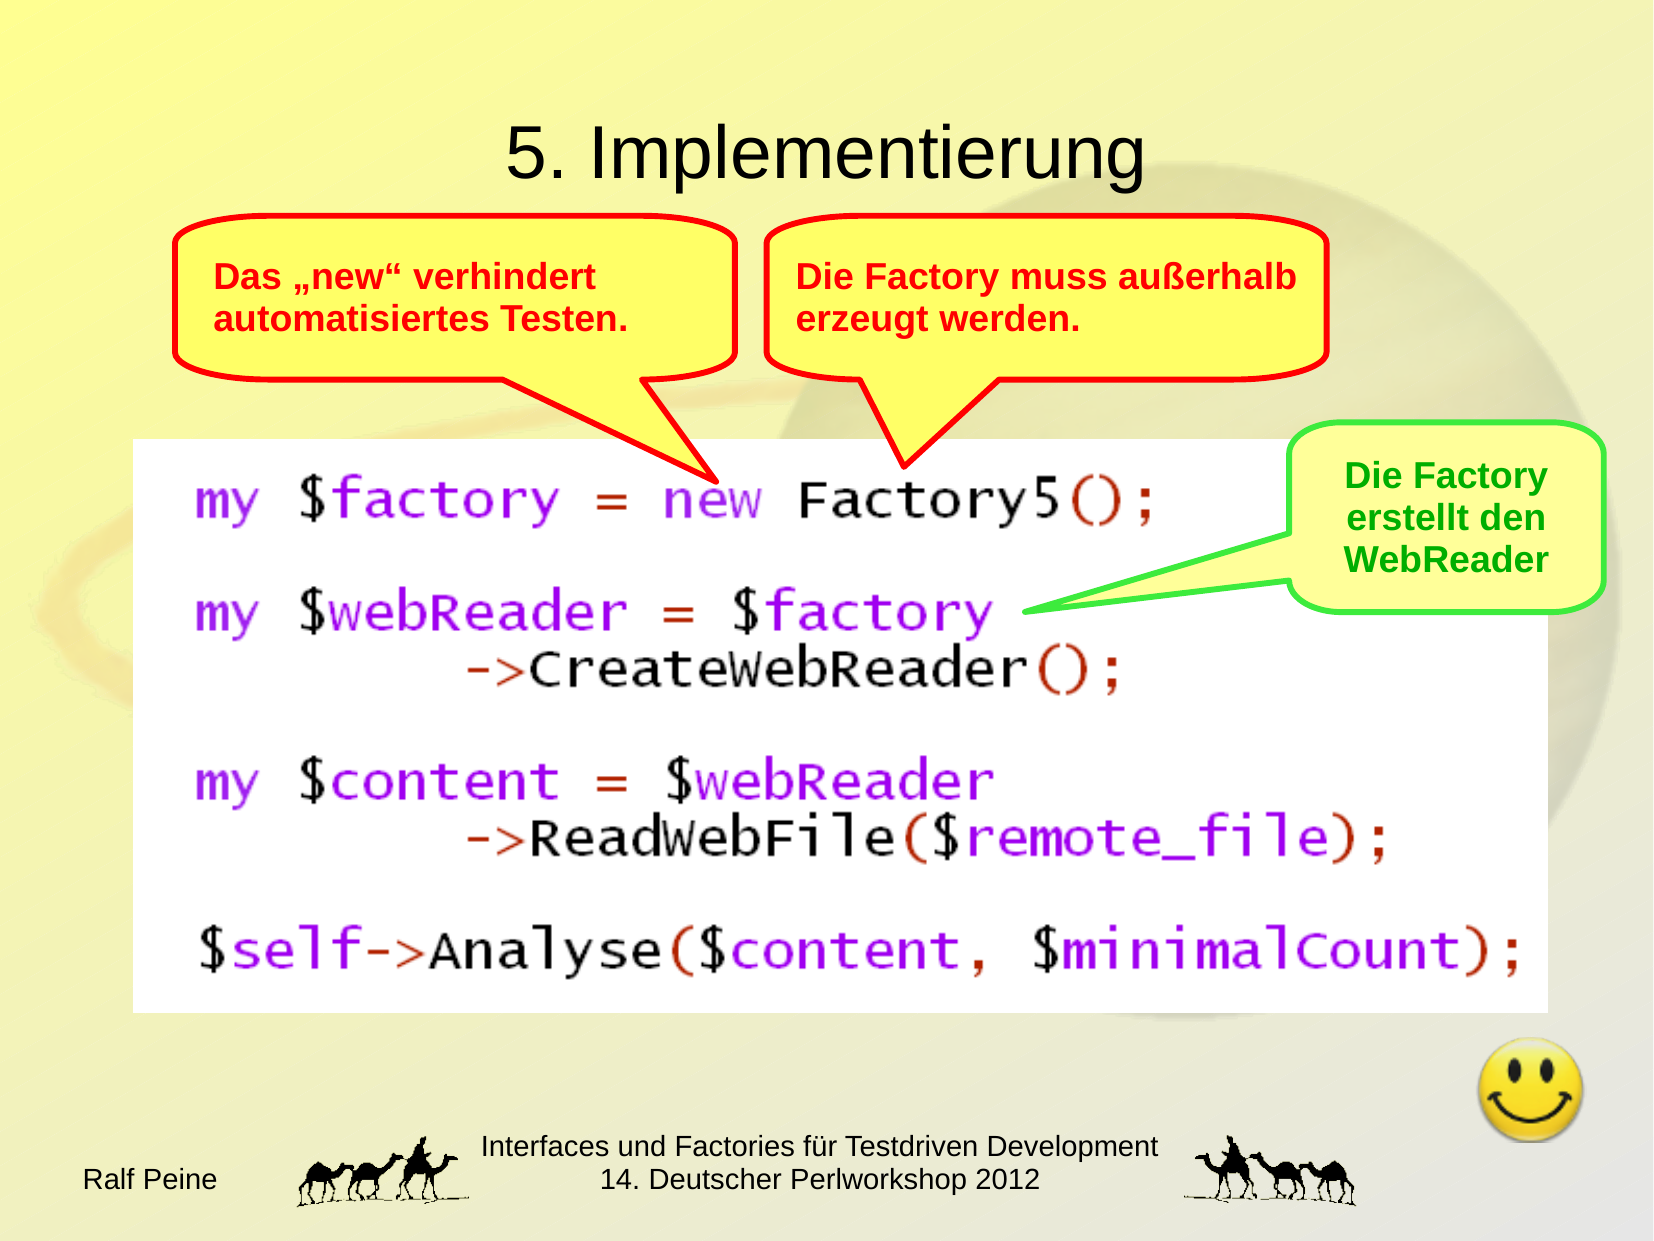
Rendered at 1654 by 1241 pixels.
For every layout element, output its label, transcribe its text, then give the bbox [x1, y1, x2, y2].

text_box [106, 365, 624, 943]
text_box [643, 365, 889, 439]
picture [726, 257, 775, 365]
picture [3, 138, 1654, 1143]
picture [291, 1134, 469, 1214]
text_box Die Factory erstellt den WebReader [1024, 422, 1604, 613]
text_box Die Factory muss außerhalb erzeugt werden. [766, 215, 1327, 467]
text_box [936, 365, 1498, 439]
title 5. Implementierung [82, 49, 1571, 257]
text_box Das „new“ verhindert automatisiertes Testen. [174, 215, 735, 482]
picture [1184, 1133, 1362, 1213]
